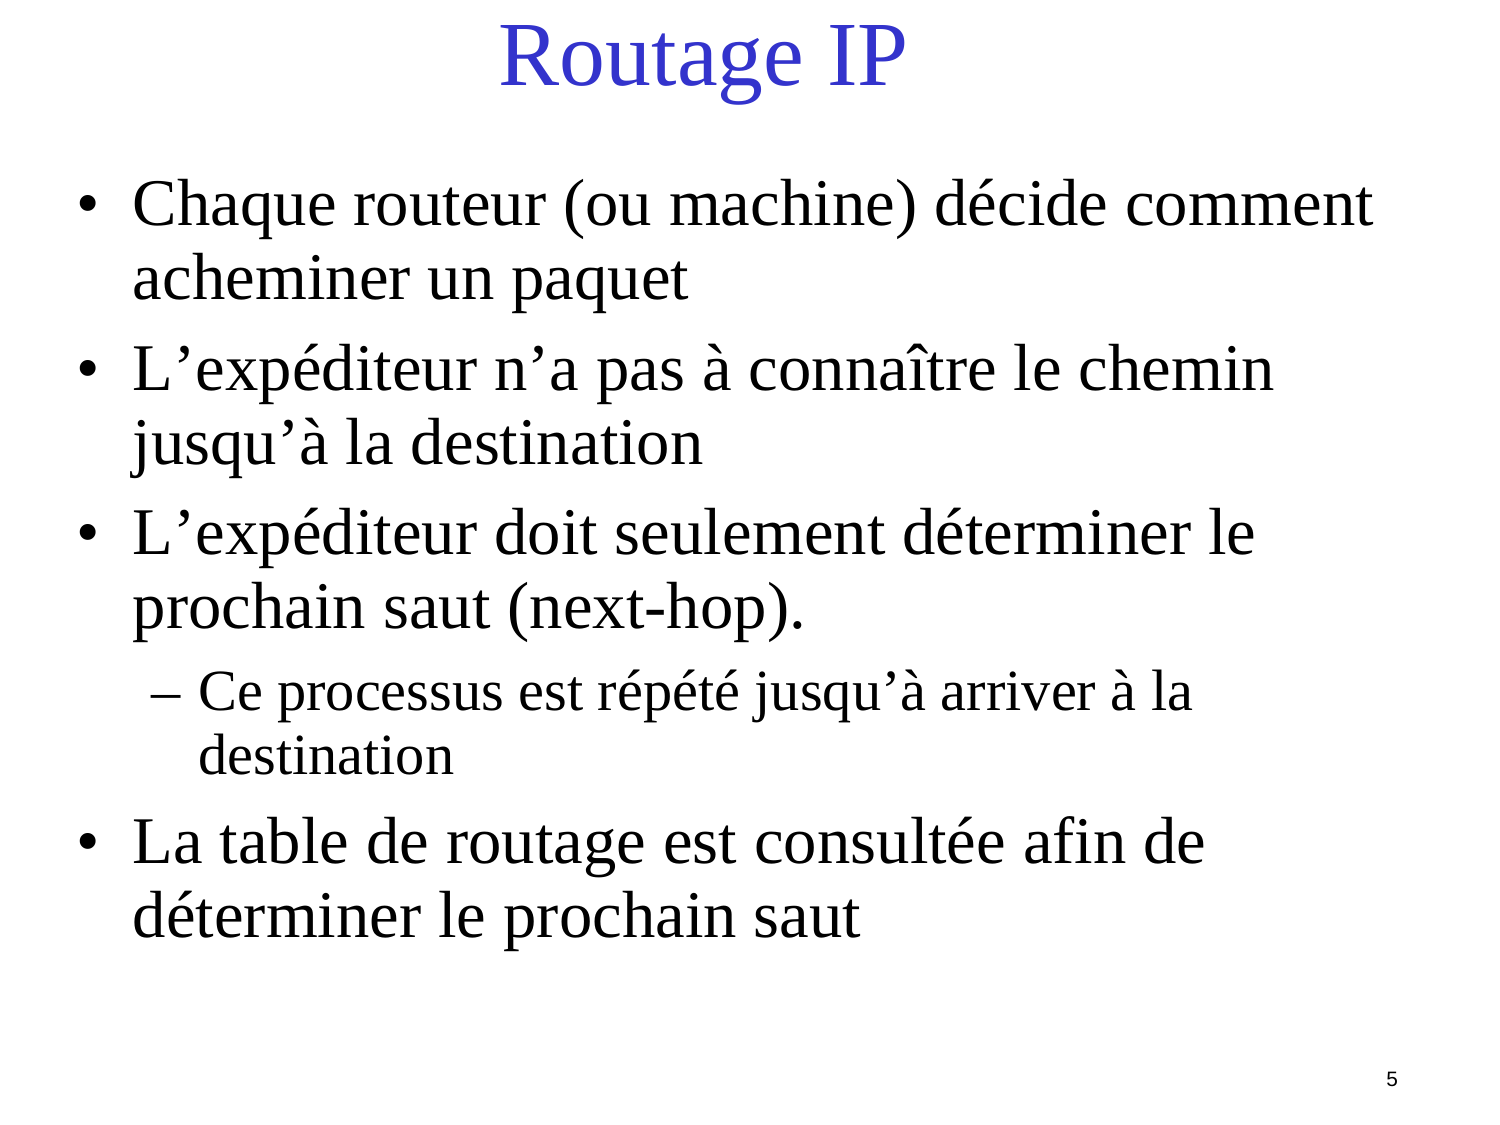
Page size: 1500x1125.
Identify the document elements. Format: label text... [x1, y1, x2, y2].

list Chaque routeur (ou machine) décide comment acheminer un paquet L’expéditeur n’a pas à connaître le chemin jusqu’à la destination L’expéditeur doit seulement déterminer le prochain saut (next-hop). Ce processus est répété jusqu’à arriver à la destination La table de routage est consultée afin de déterminer le prochain saut [62, 158, 1404, 1018]
title Routage IP [66, 0, 1342, 149]
